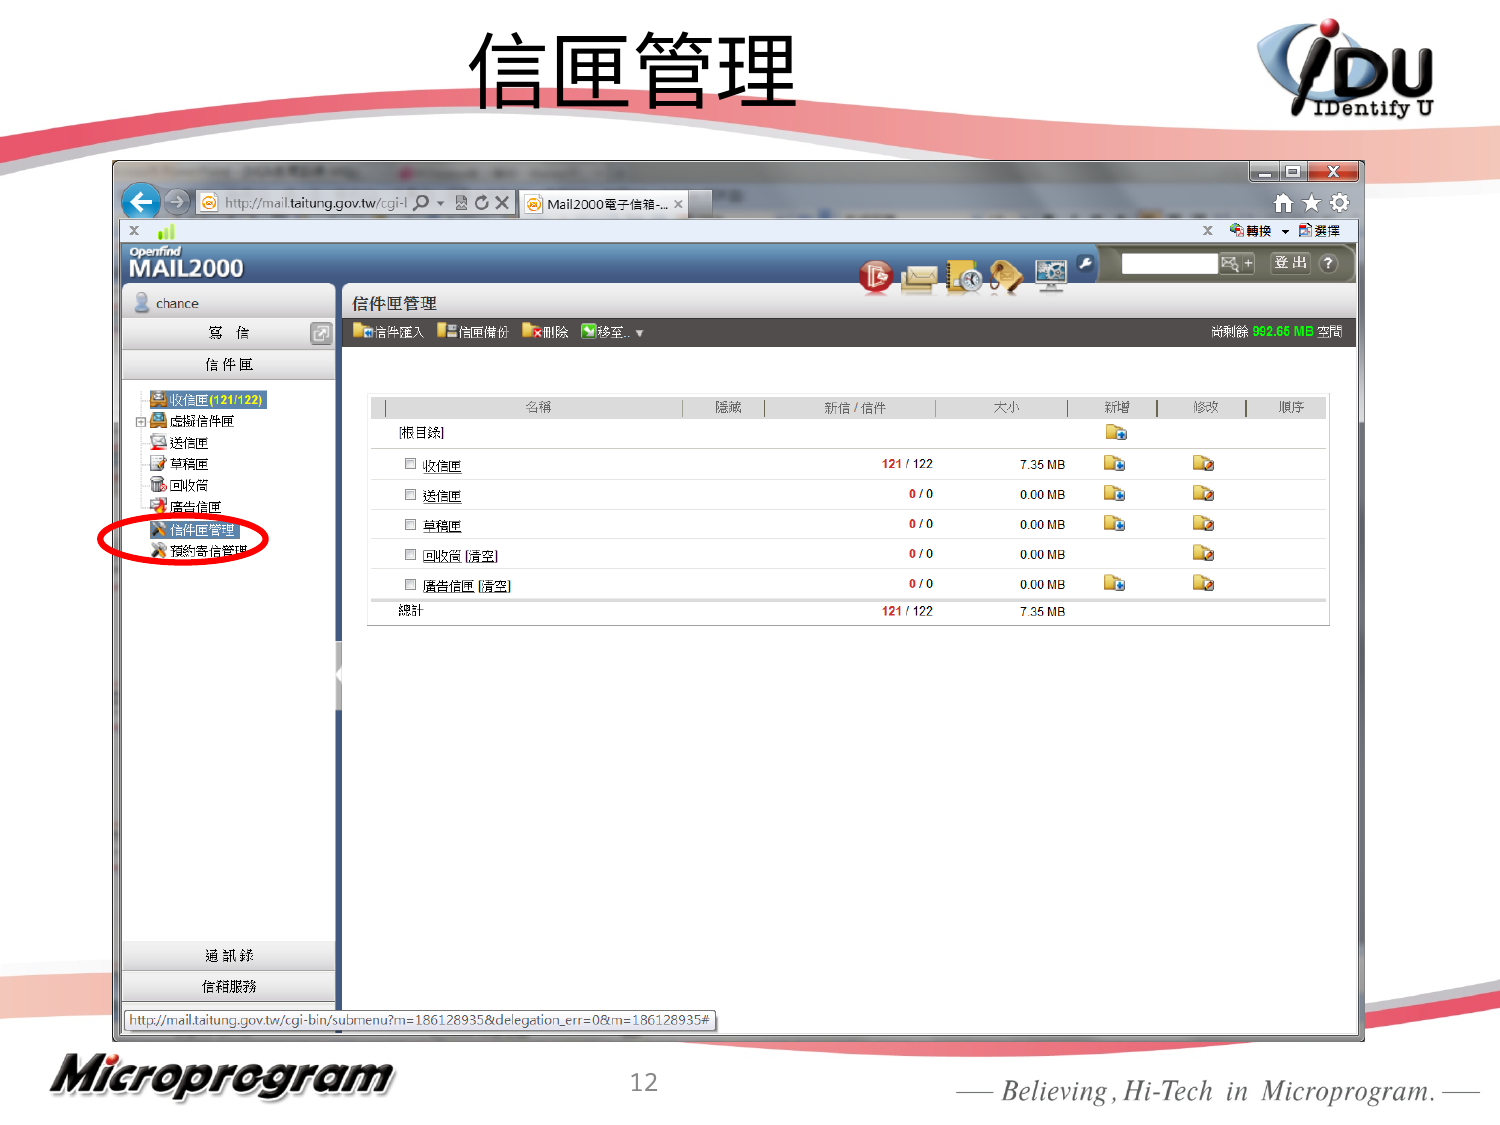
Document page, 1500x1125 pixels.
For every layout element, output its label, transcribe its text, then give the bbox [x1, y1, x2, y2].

picture [112, 160, 1365, 1042]
title 信匣管理 [35, 11, 1231, 118]
text_box [468, 1053, 819, 1114]
picture [112, 519, 262, 559]
